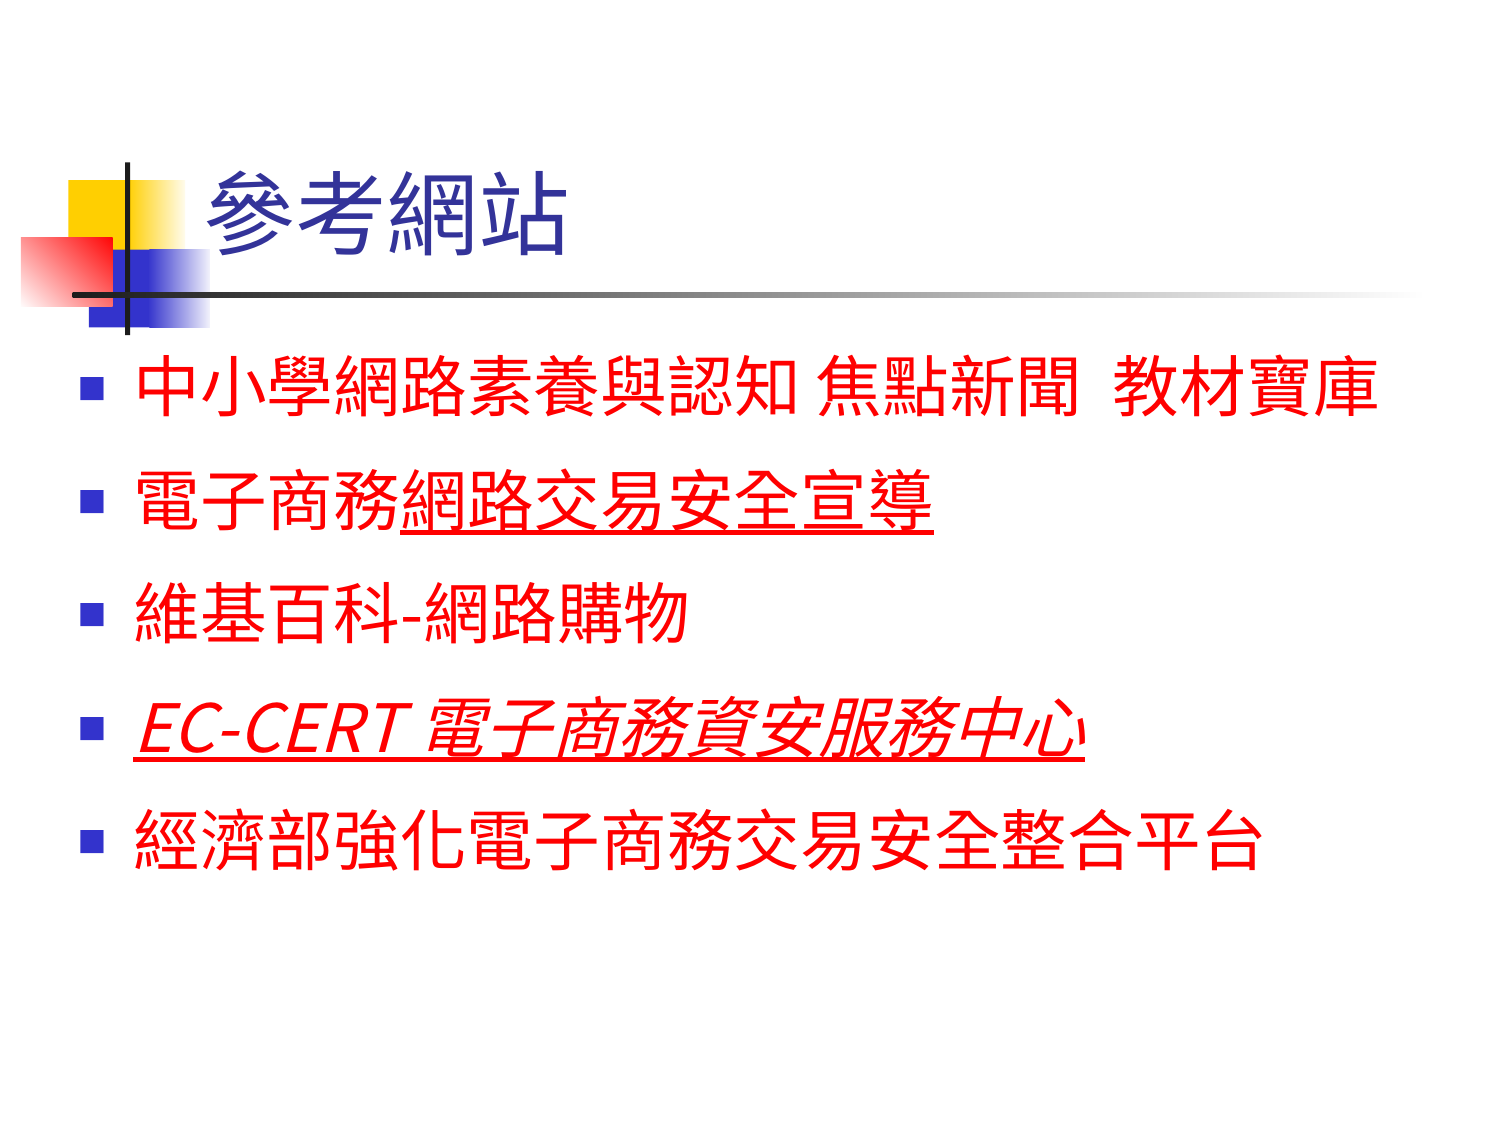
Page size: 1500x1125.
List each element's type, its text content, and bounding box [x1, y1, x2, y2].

list 中小學網路素養與認知 焦點新聞 教材寶庫 電子商務網路交易安全宣導 維基百科-網路購物 EC-CERT 電子商務資安服務中心 經濟部強化電子商務交易安全整合平台 [62, 337, 1469, 1013]
title 參考網站 [188, 35, 1468, 276]
